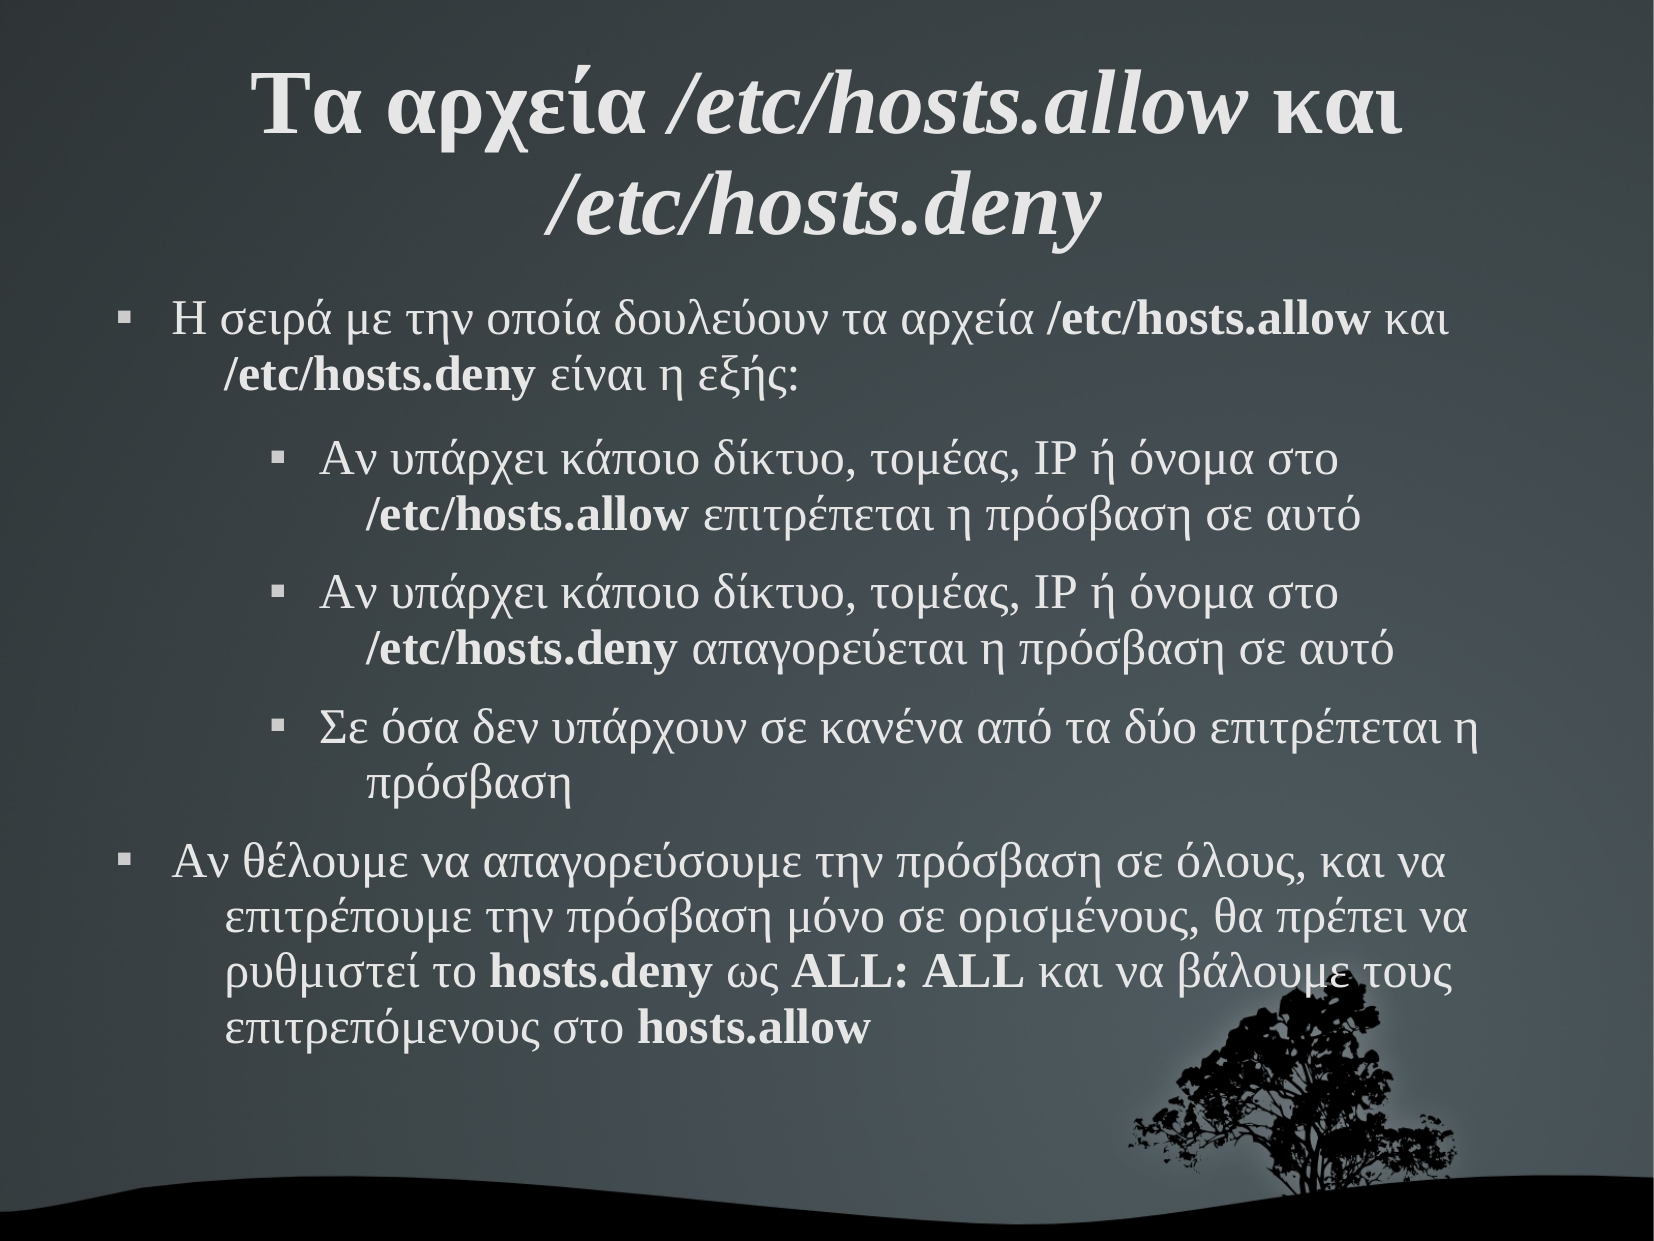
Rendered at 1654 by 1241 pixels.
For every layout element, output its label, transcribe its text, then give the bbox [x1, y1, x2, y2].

list Η σειρά με την οποία δουλεύουν τα αρχεία /etc/hosts.allow και /etc/hosts.deny είναι η εξής: Αν υπάρχει κάποιο δίκτυο, τομέας, IP ή όνομα στο /etc/hosts.allow επιτρέπεται η πρόσβαση σε αυτό Αν υπάρχει κάποιο δίκτυο, τομέας, IP ή όνομα στο /etc/hosts.deny απαγορεύεται η πρόσβαση σε αυτό Σε όσα δεν υπάρχουν σε κανένα από τα δύο επιτρέπεται η πρόσβαση Αν θέλουμε να απαγορεύσουμε την πρόσβαση σε όλους, και να επιτρέπουμε την πρόσβαση μόνο σε ορισμένους, θα πρέπει να ρυθμιστεί το hosts.deny ως ALL: ALL και να βάλουμε τους επιτρεπόμενους στο hosts.allow [82, 290, 1571, 1145]
title Τα αρχεία /etc/hosts.allow και /etc/hosts.deny [82, 33, 1571, 273]
picture [0, 0, 1654, 1241]
